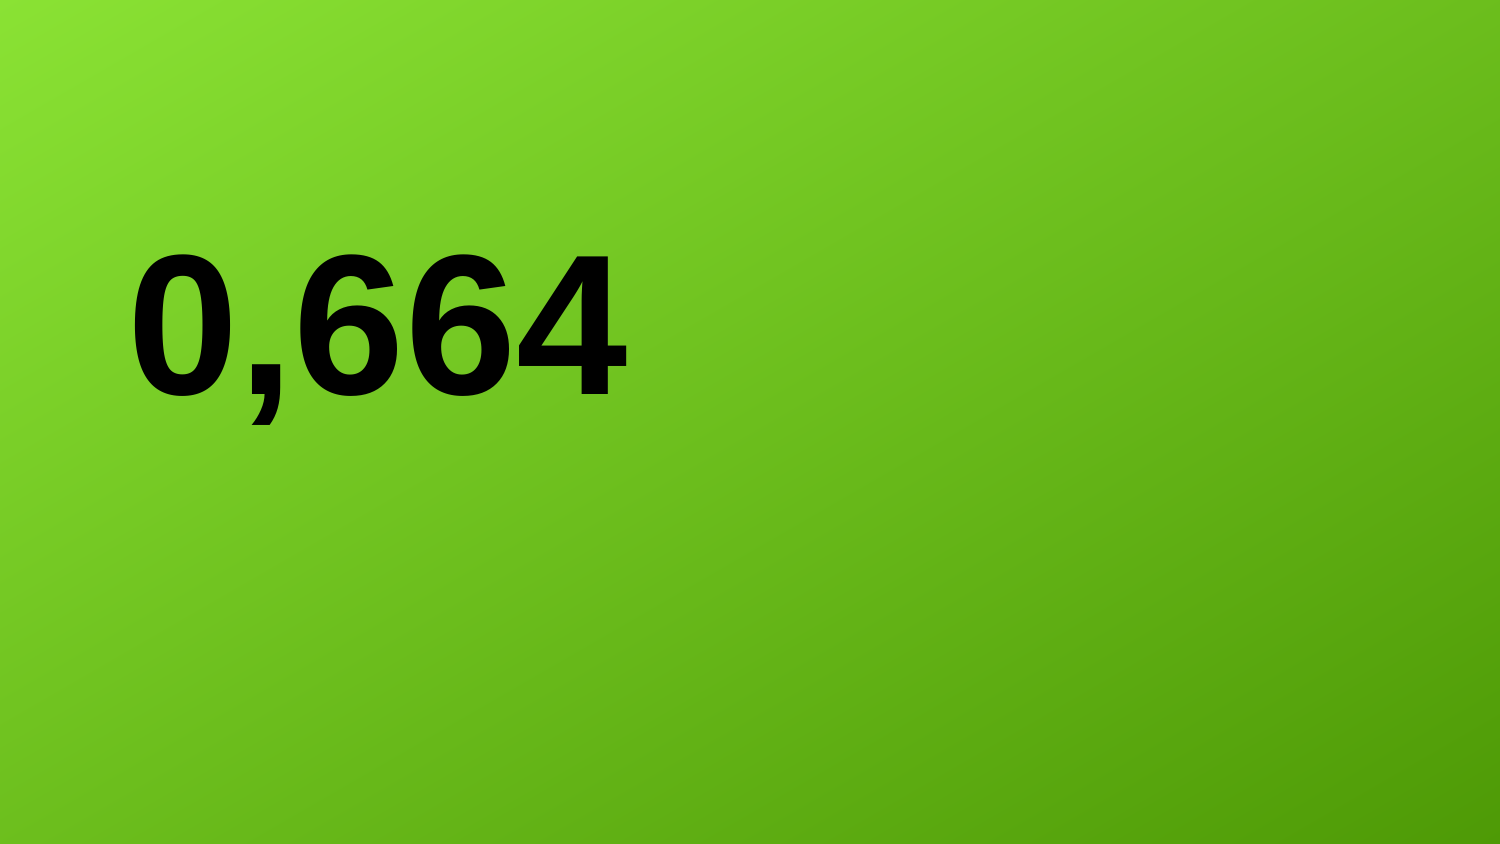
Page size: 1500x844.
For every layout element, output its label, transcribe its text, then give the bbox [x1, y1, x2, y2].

text_box 0,664 [329, 326, 369, 375]
text_box 0,664 [441, 326, 481, 375]
text_box 0,664 [541, 283, 582, 346]
text_box 0,664 [112, 259, 1388, 450]
text_box 0,664 [162, 276, 202, 374]
